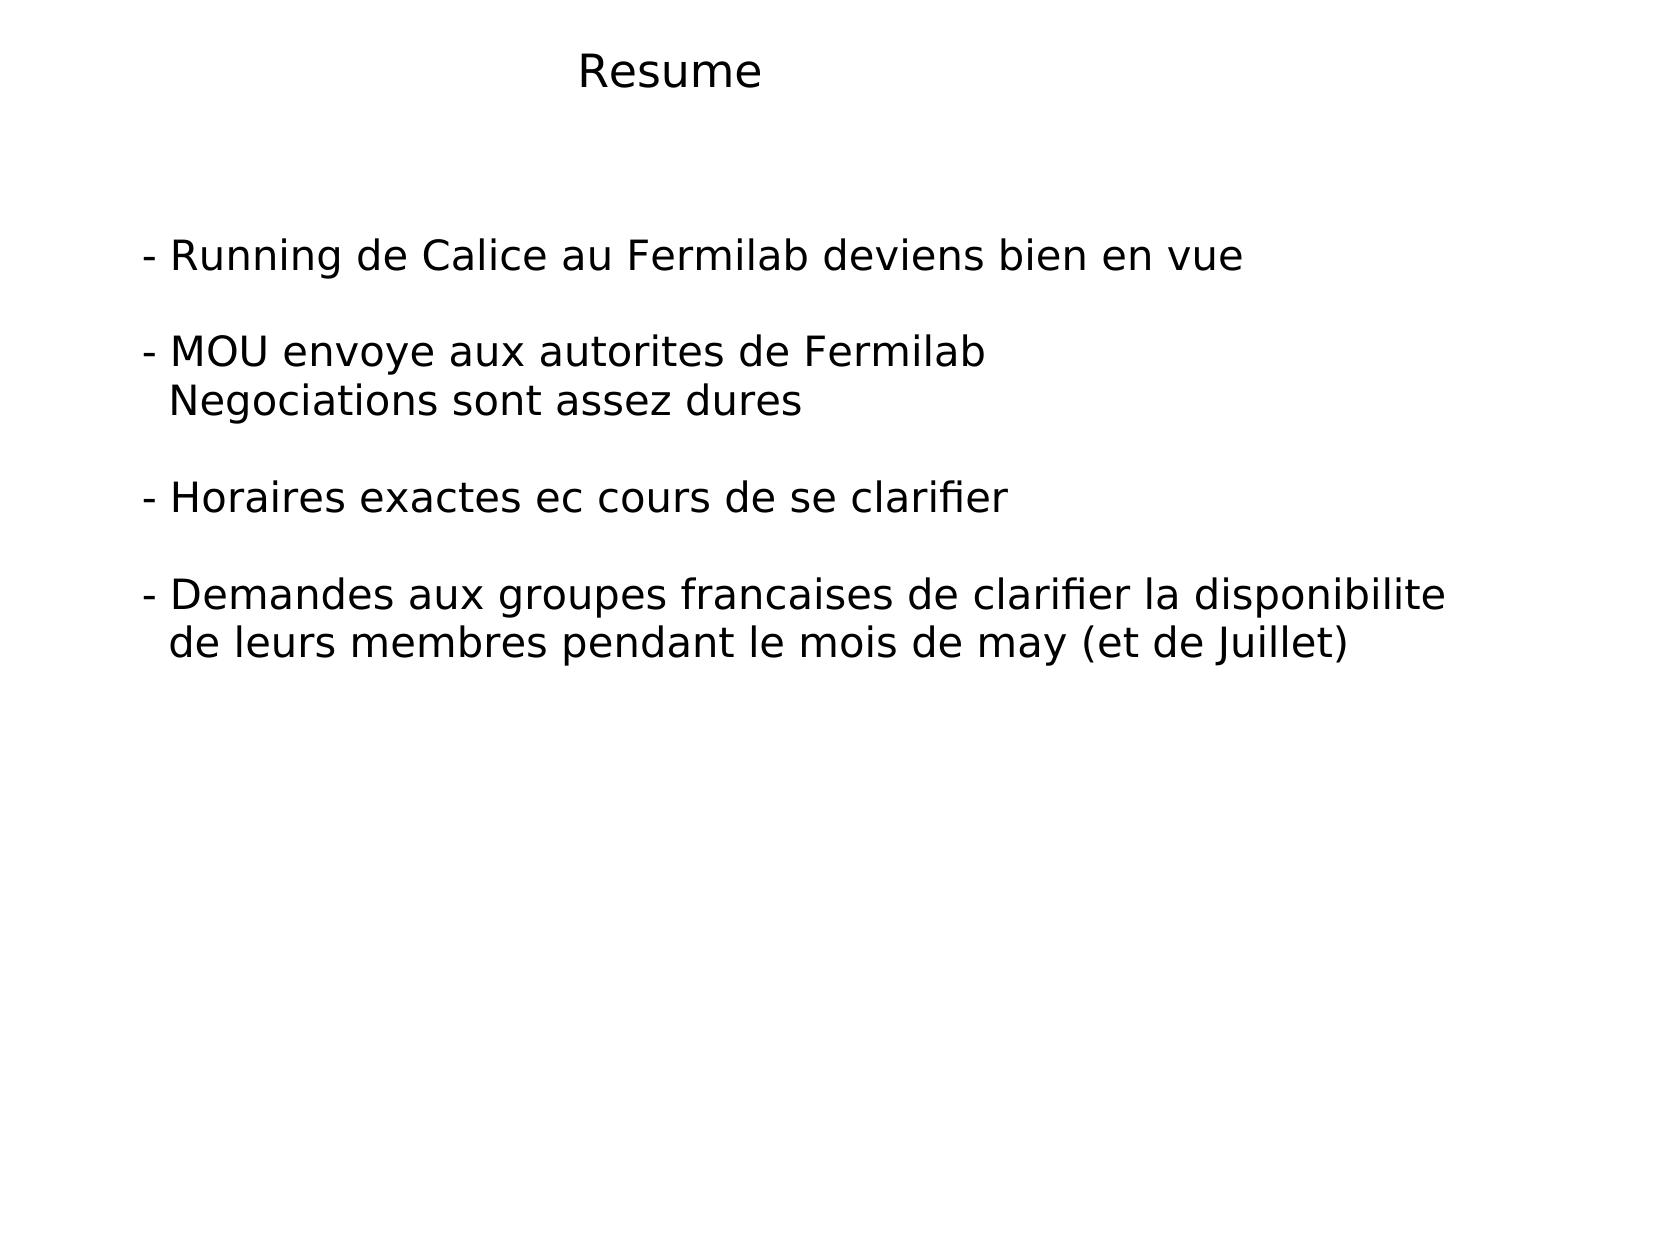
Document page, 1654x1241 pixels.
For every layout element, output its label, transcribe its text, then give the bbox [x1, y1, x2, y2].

text_box Resume [562, 37, 775, 106]
text_box - Running de Calice au Fermilab deviens bien en vue - MOU envoye aux autorites de Fermilab Negociations sont assez dures - Horaires exactes ec cours de se clarifier - Demandes aux groupes francaises de clarifier la disponibilite de leurs membres pendant le mois de may (et de Juillet) [127, 223, 1463, 676]
